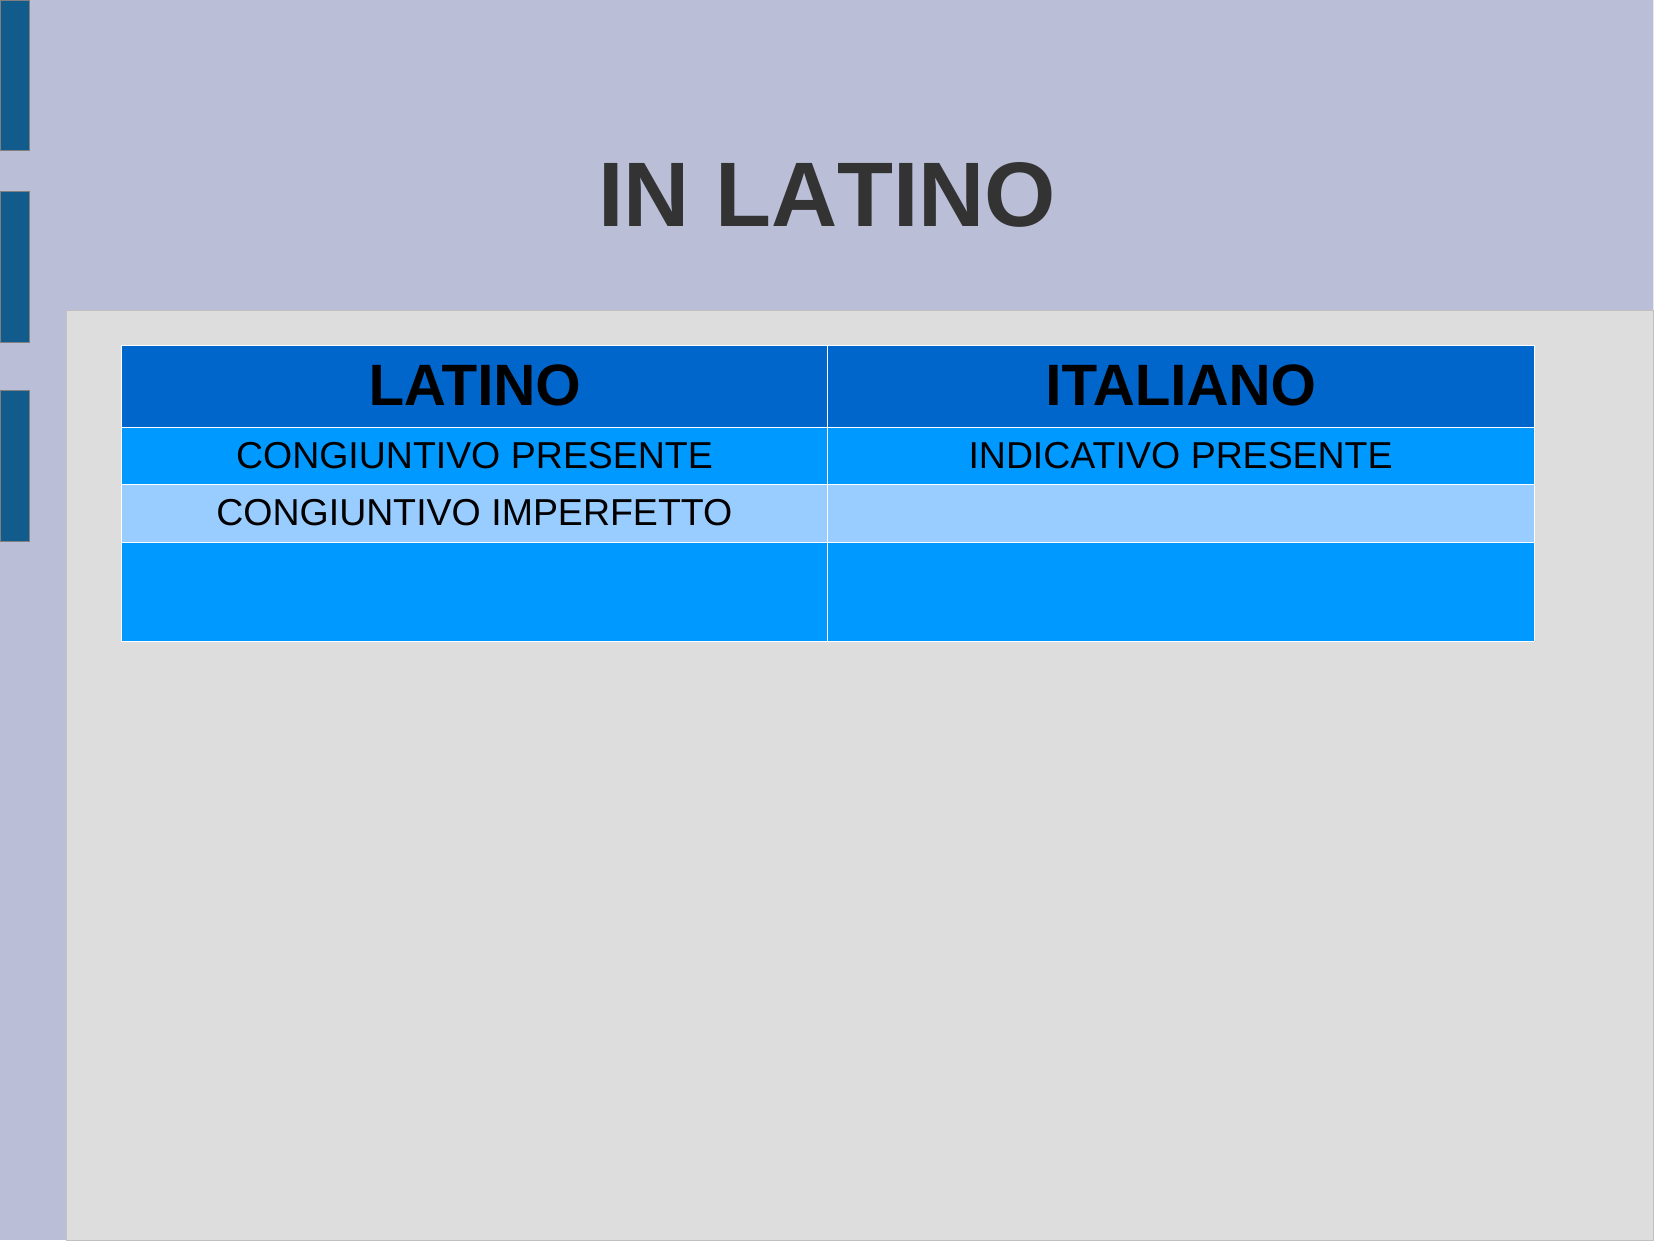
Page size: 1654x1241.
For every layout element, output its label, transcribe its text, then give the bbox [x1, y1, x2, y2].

table_cell INDICATIVO PRESENTE [828, 428, 1534, 484]
table_header LATINO [122, 346, 827, 427]
table_cell [828, 543, 1534, 641]
table_cell [828, 485, 1534, 542]
table_cell [122, 543, 827, 641]
table_cell CONGIUNTIVO IMPERFETTO [122, 485, 827, 542]
table_header ITALIANO [828, 346, 1534, 427]
table_cell CONGIUNTIVO PRESENTE [122, 428, 827, 484]
title IN LATINO [121, 91, 1534, 299]
